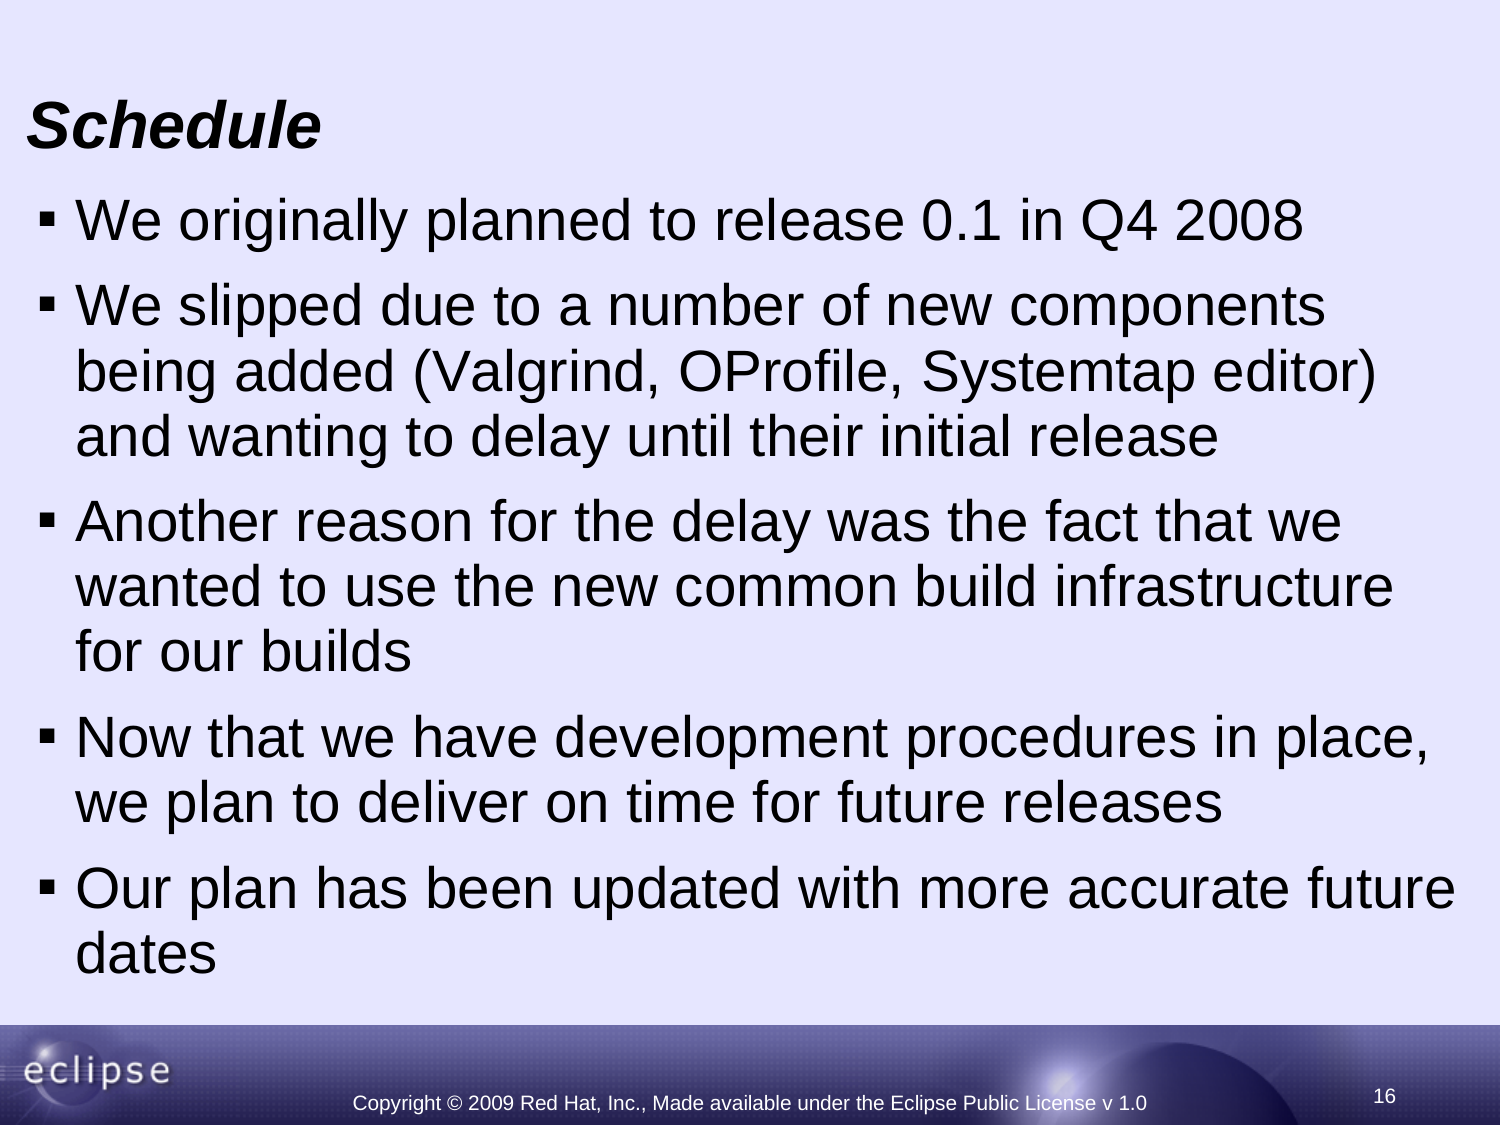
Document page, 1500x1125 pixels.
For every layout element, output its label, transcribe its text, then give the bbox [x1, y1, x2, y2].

list We originally planned to release 0.1 in Q4 2008 We slipped due to a number of new components being added (Valgrind, OProfile, Systemtap editor) and wanting to delay until their initial release Another reason for the delay was the fact that we wanted to use the new common build infrastructure for our builds Now that we have development procedures in place, we plan to deliver on time for future releases Our plan has been updated with more accurate future dates [37, 187, 1463, 1021]
title Schedule [26, 84, 1474, 172]
picture [0, 1025, 1500, 1125]
